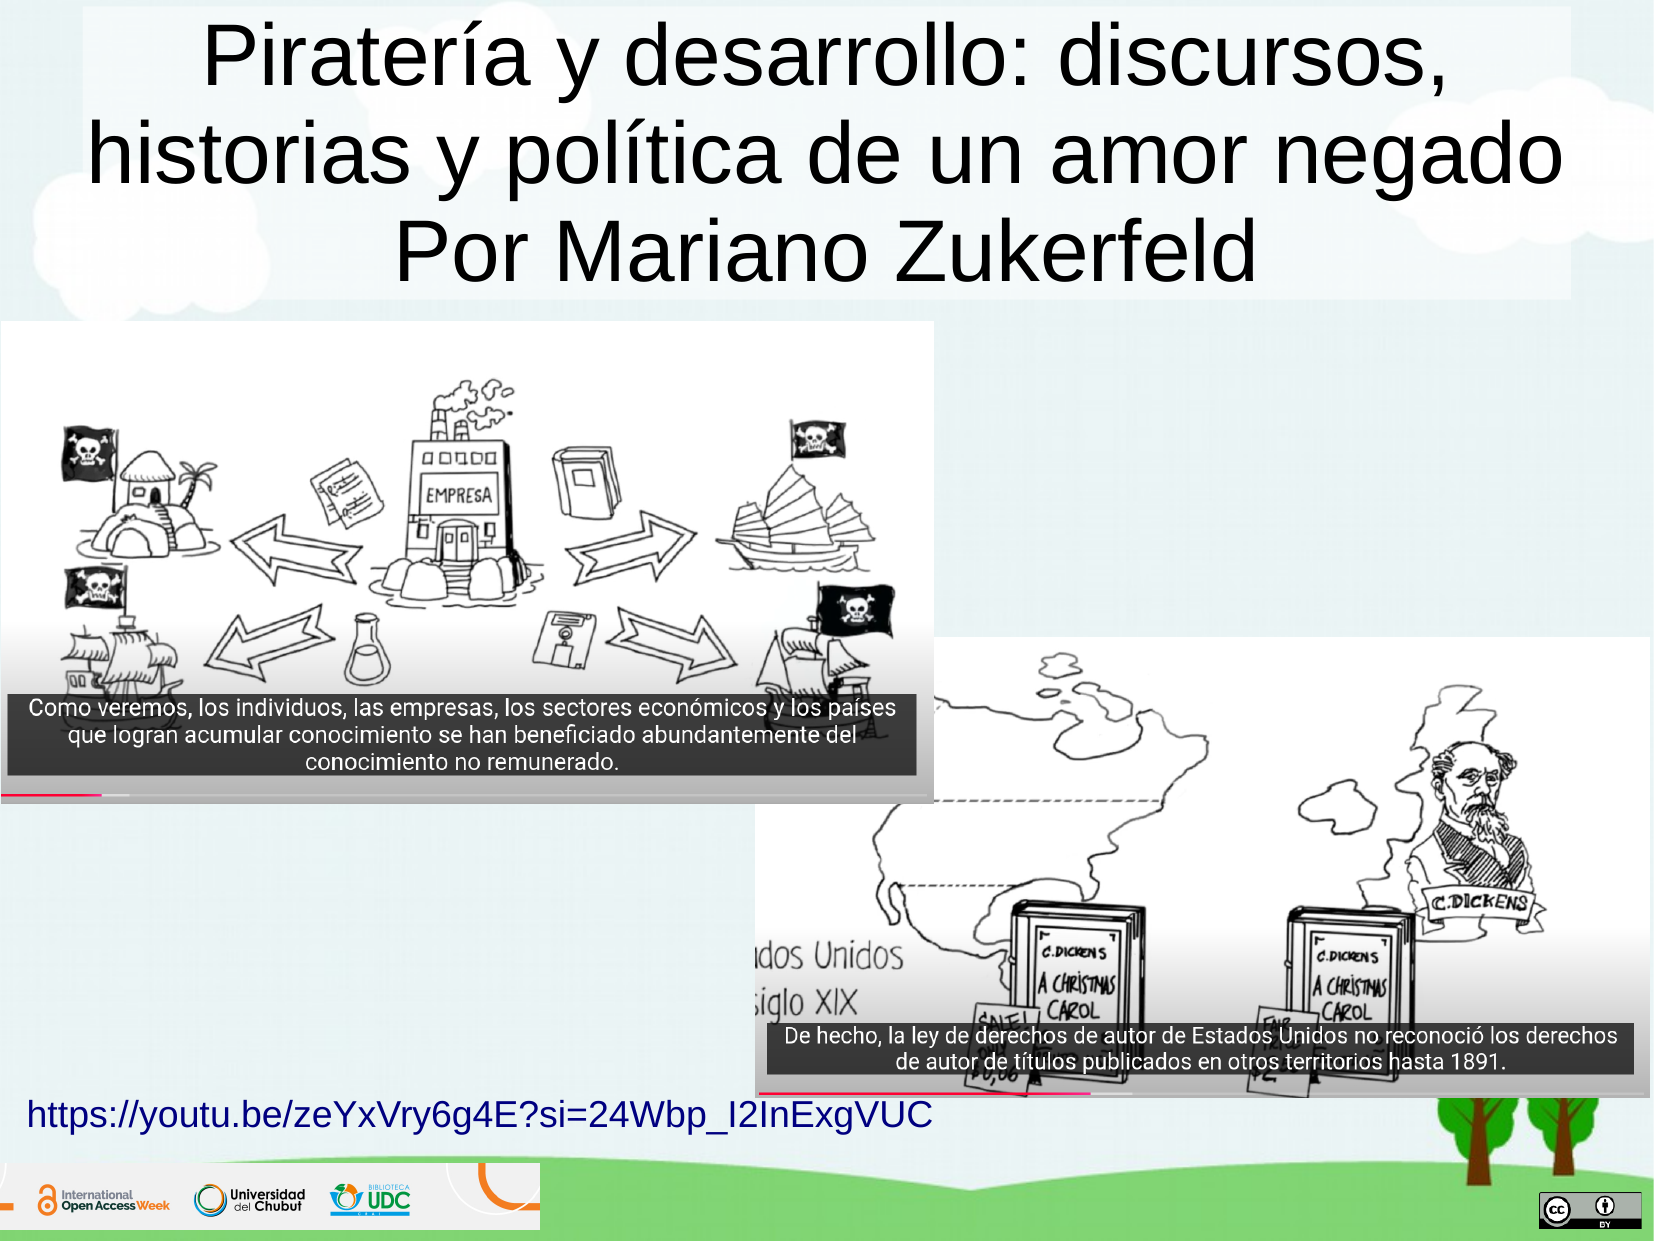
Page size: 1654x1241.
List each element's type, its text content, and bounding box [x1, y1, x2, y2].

picture [0, 0, 1654, 1241]
title Piratería y desarrollo: discursos, historias y política de un amor negado Por Mariano Zukerfeld [82, 6, 1571, 300]
text_box https://youtu.be/zeYxVry6g4E?si=24Wbp_I2InExgVUC [11, 1086, 949, 1144]
